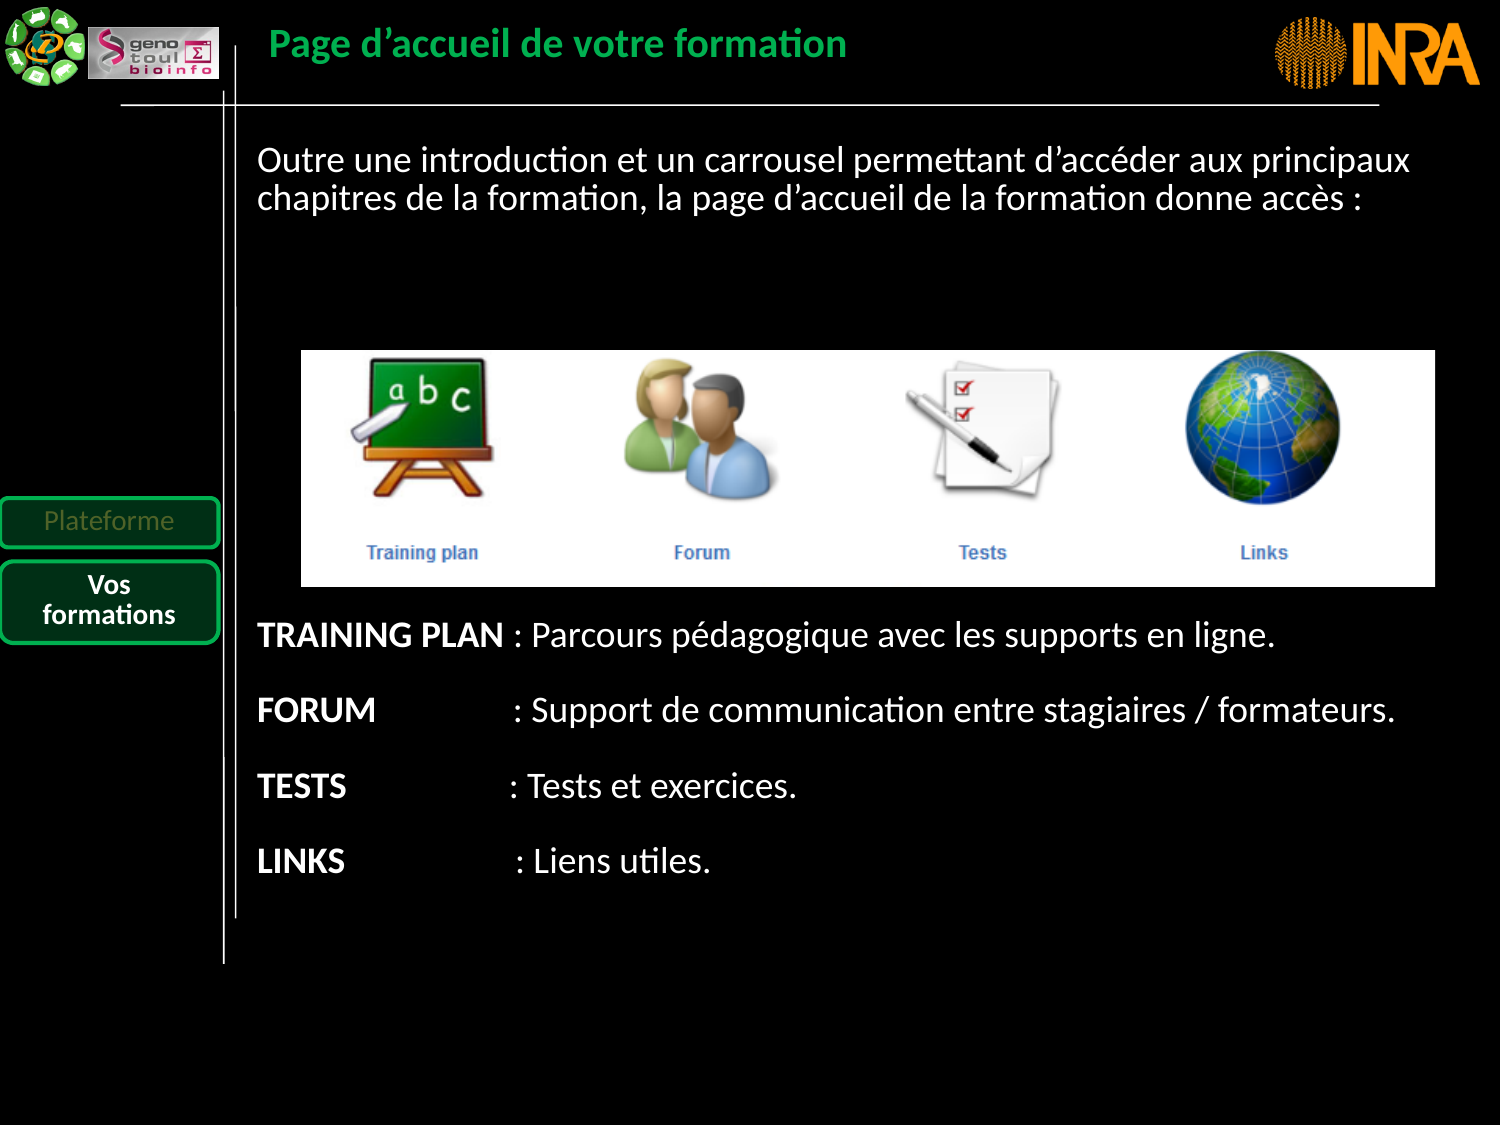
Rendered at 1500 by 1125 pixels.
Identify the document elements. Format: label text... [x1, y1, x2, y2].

picture [301, 350, 1436, 587]
text_box Outre une introduction et un carrousel permettant d’accéder aux principaux chapitres de la formation, la page d’accueil de la formation donne accès : TRAINING PLAN : Parcours pédagogique avec les supports en ligne. FORUM : Support de communication entre stagiaires / formateurs. TESTS : Tests et exercices. LINKS : Liens utiles. [242, 137, 1489, 1062]
text_box Page d’accueil de votre formation [253, 19, 1270, 85]
text_box Vos formations [0, 561, 219, 644]
text_box Plateforme [0, 498, 219, 548]
